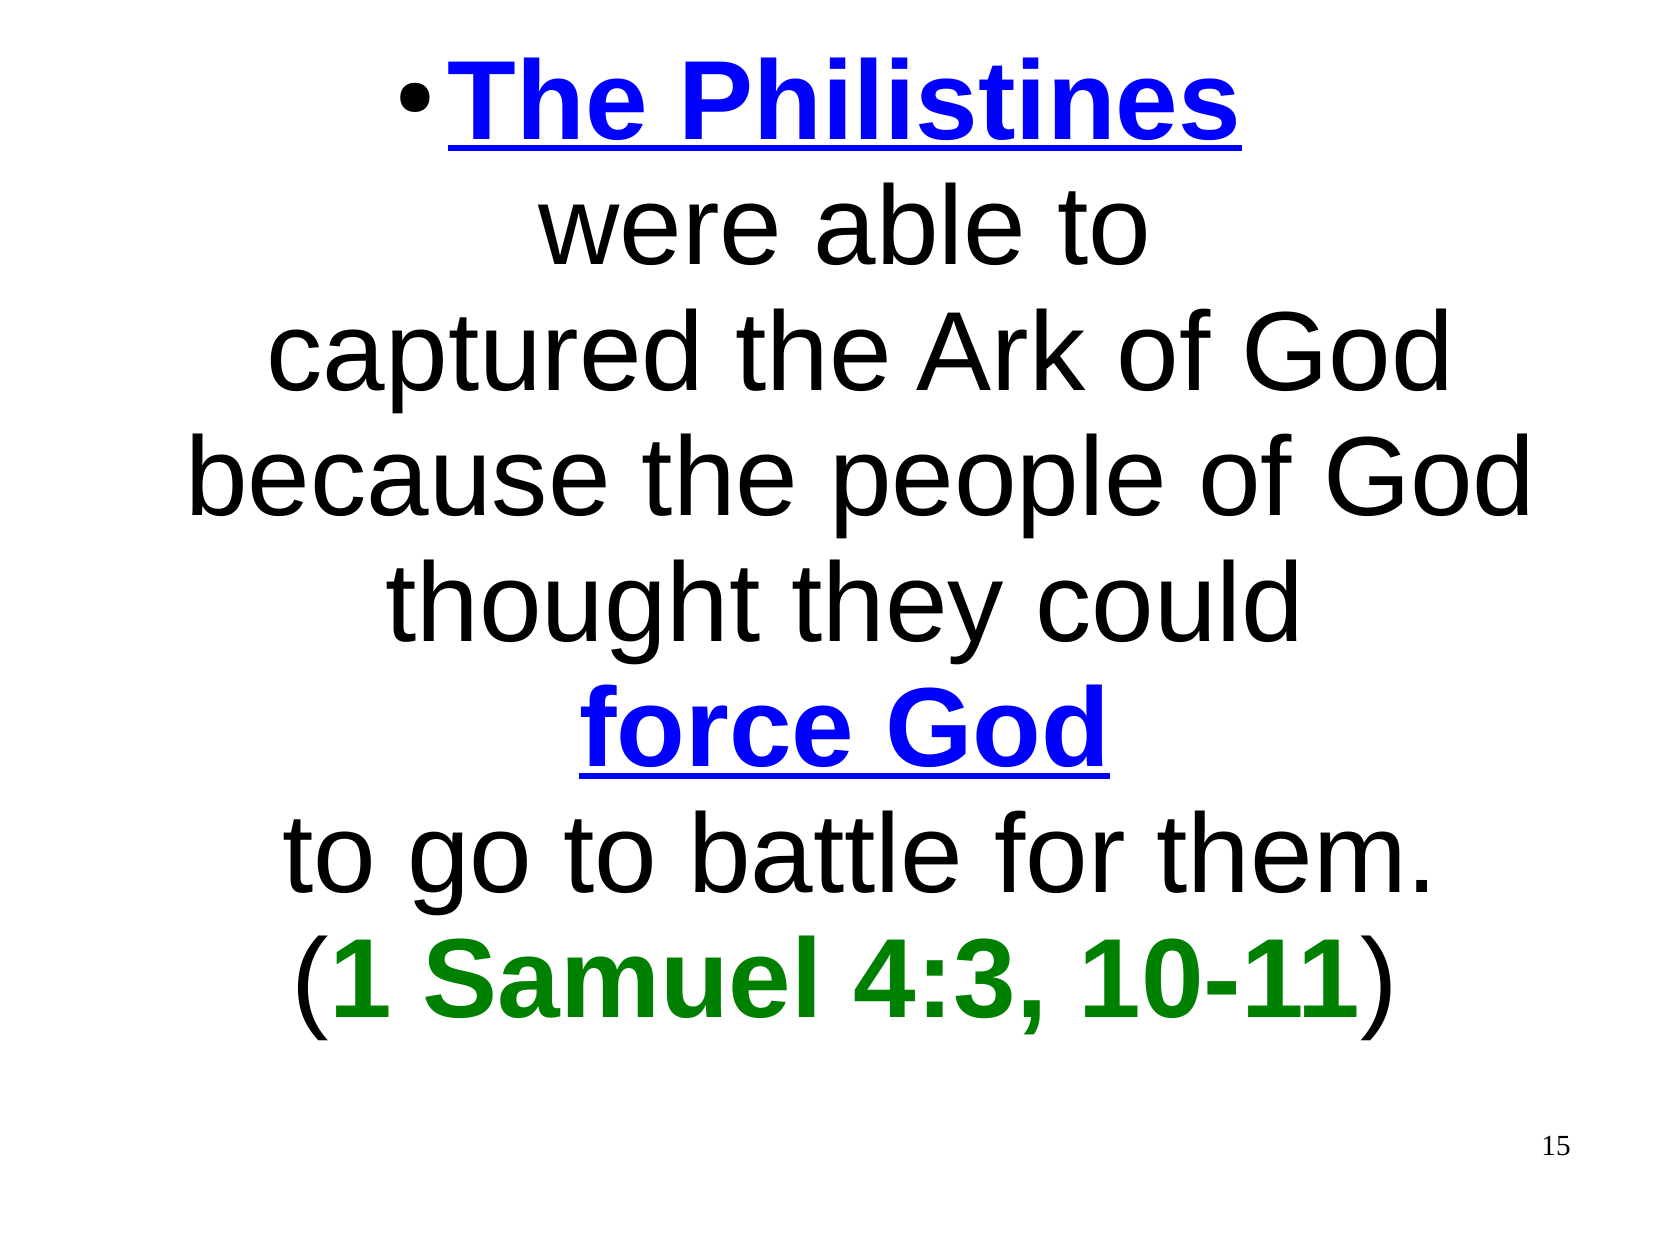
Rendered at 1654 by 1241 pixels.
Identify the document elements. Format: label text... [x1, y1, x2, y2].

list The Philistines were able to captured the Ark of God because the people of God thought they could force God to go to battle for them. (1 Samuel 4:3, 10-11) [37, 37, 1613, 1201]
